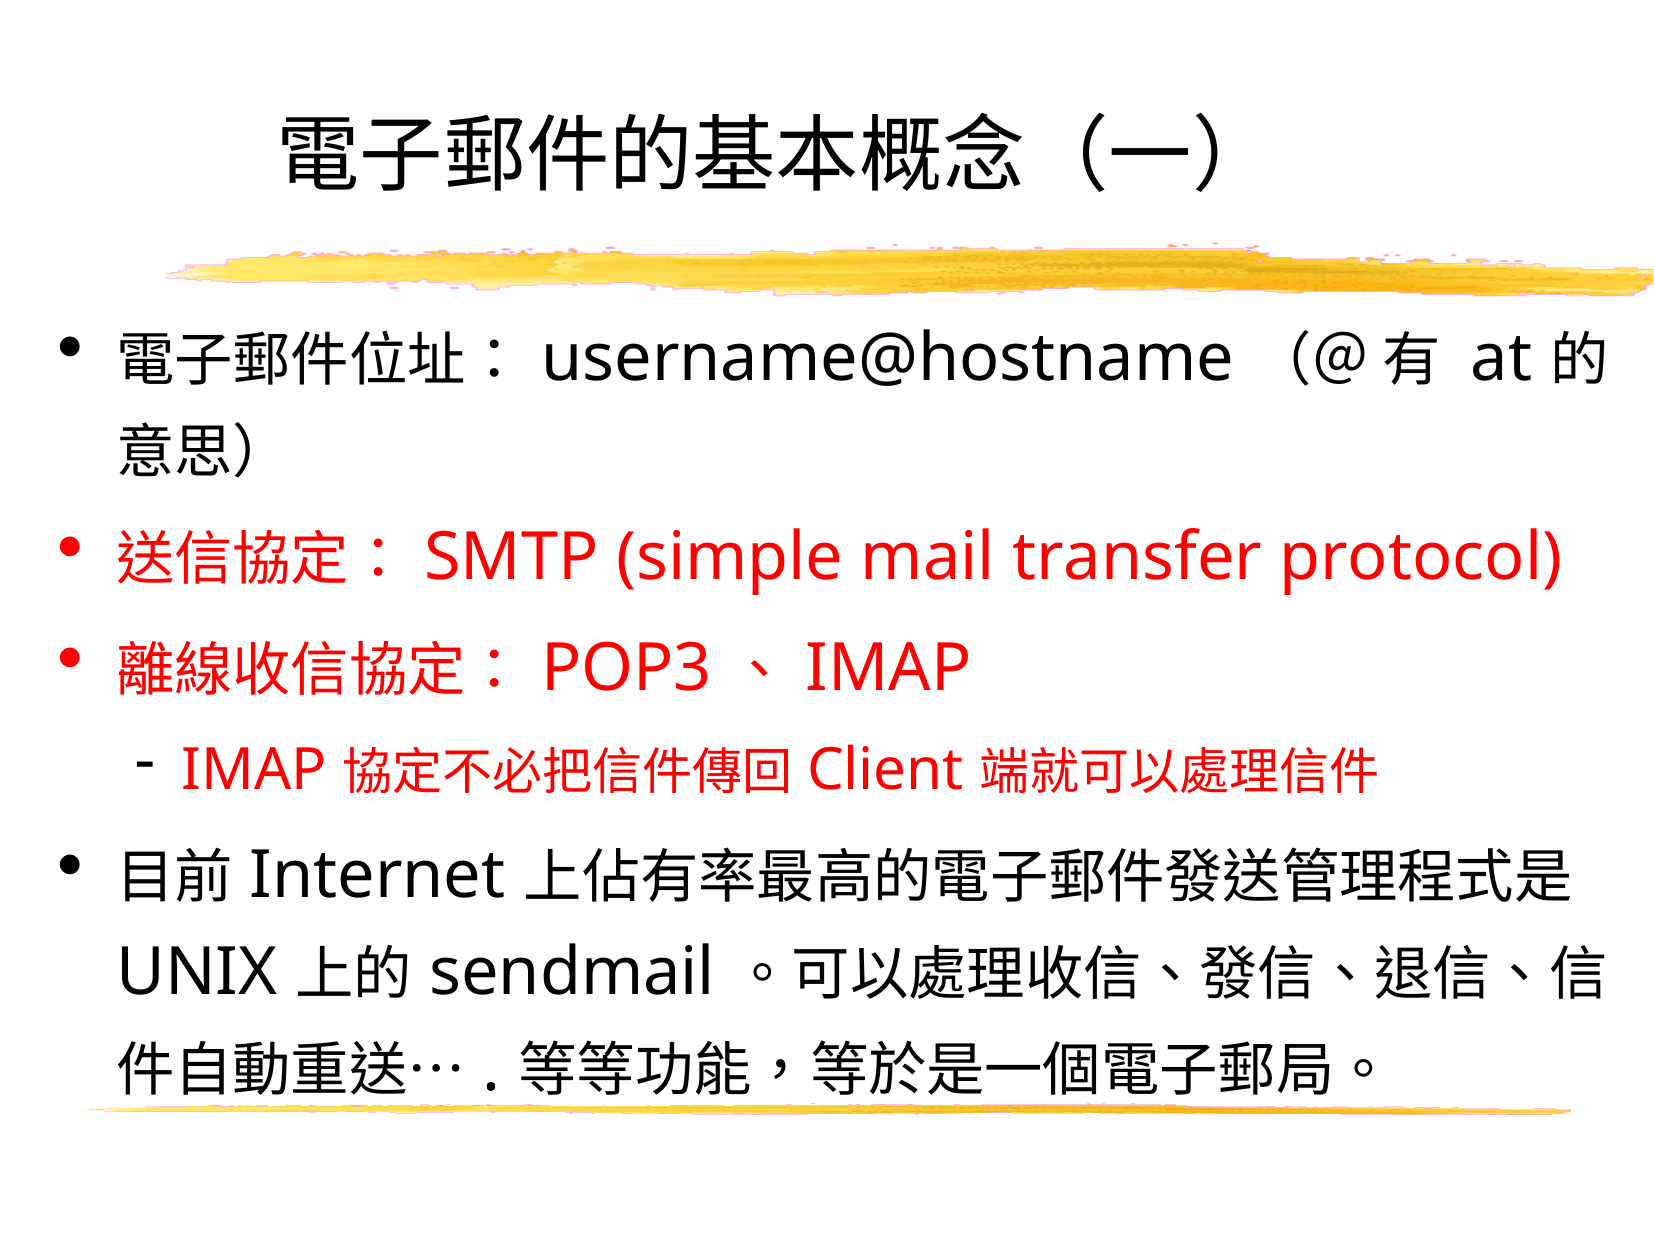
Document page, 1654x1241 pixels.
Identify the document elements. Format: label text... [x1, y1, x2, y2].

list 電子郵件位址：username@hostname（＠ 有 at的意思） 送信協定：SMTP (simple mail transfer protocol) 離線收信協定：POP3、IMAP IMAP協定不必把信件傳回Client端就可以處理信件 目前Internet上佔有率最高的電子郵件發送管理程式是UNIX上的sendmail。可以處理收信、發信、退信、信件自動重送….等等功能，等於是一個電子郵局。 [60, 303, 1618, 1191]
picture [165, 237, 1654, 308]
title 電子郵件的基本概念（一） [73, 41, 1479, 249]
